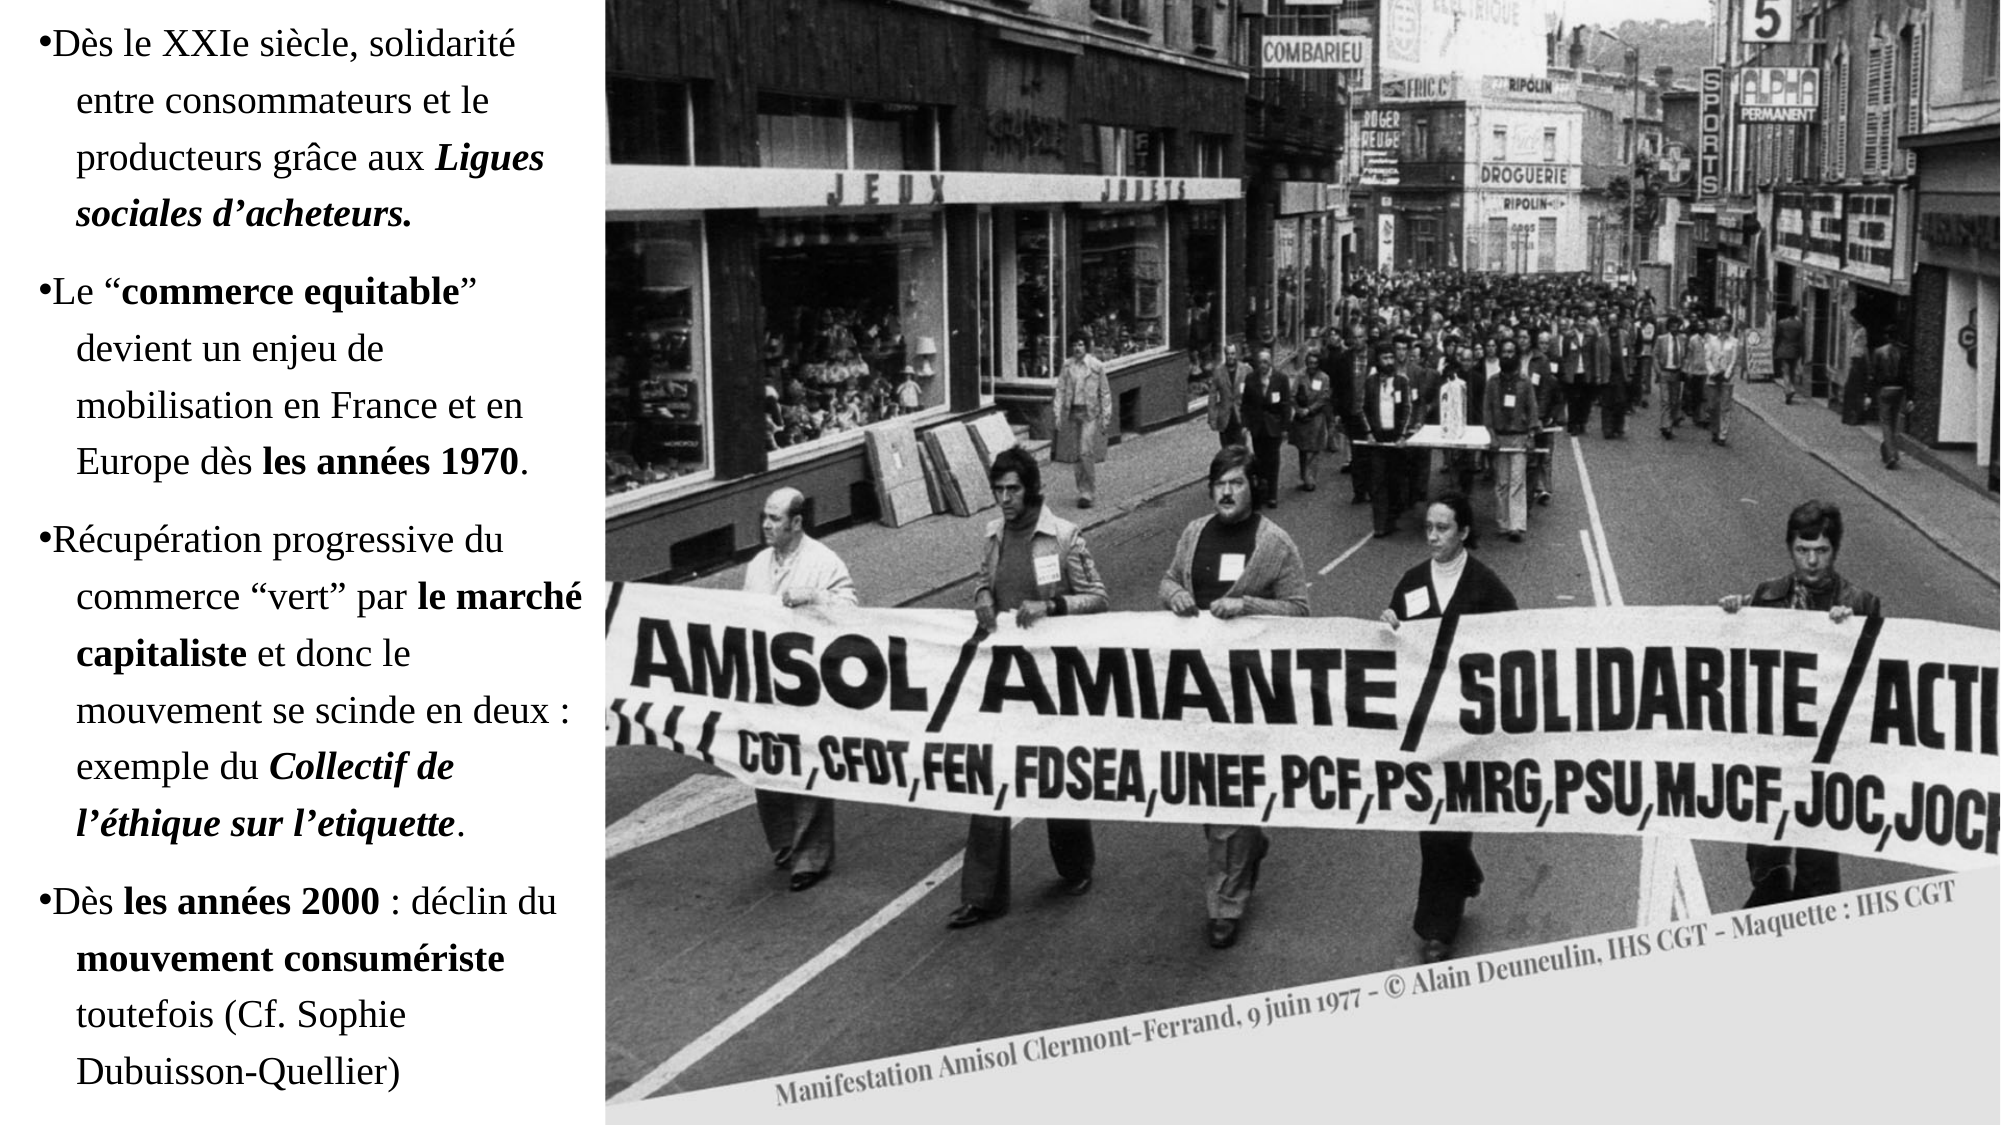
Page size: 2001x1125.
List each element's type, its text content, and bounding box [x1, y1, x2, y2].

picture [606, 0, 2000, 1125]
list Dès le XXIe siècle, solidarité entre consommateurs et le producteurs grâce aux Ligues sociales d’acheteurs. Le “commerce equitable” devient un enjeu de mobilisation en France et en Europe dès les années 1970. Récupération progressive du commerce “vert” par le marché capitaliste et donc le mouvement se scinde en deux : exemple du Collectif de l’éthique sur l’etiquette. Dès les années 2000 : déclin du mouvement consumériste toutefois (Cf. Sophie Dubuisson-Quellier) [23, 0, 606, 1125]
